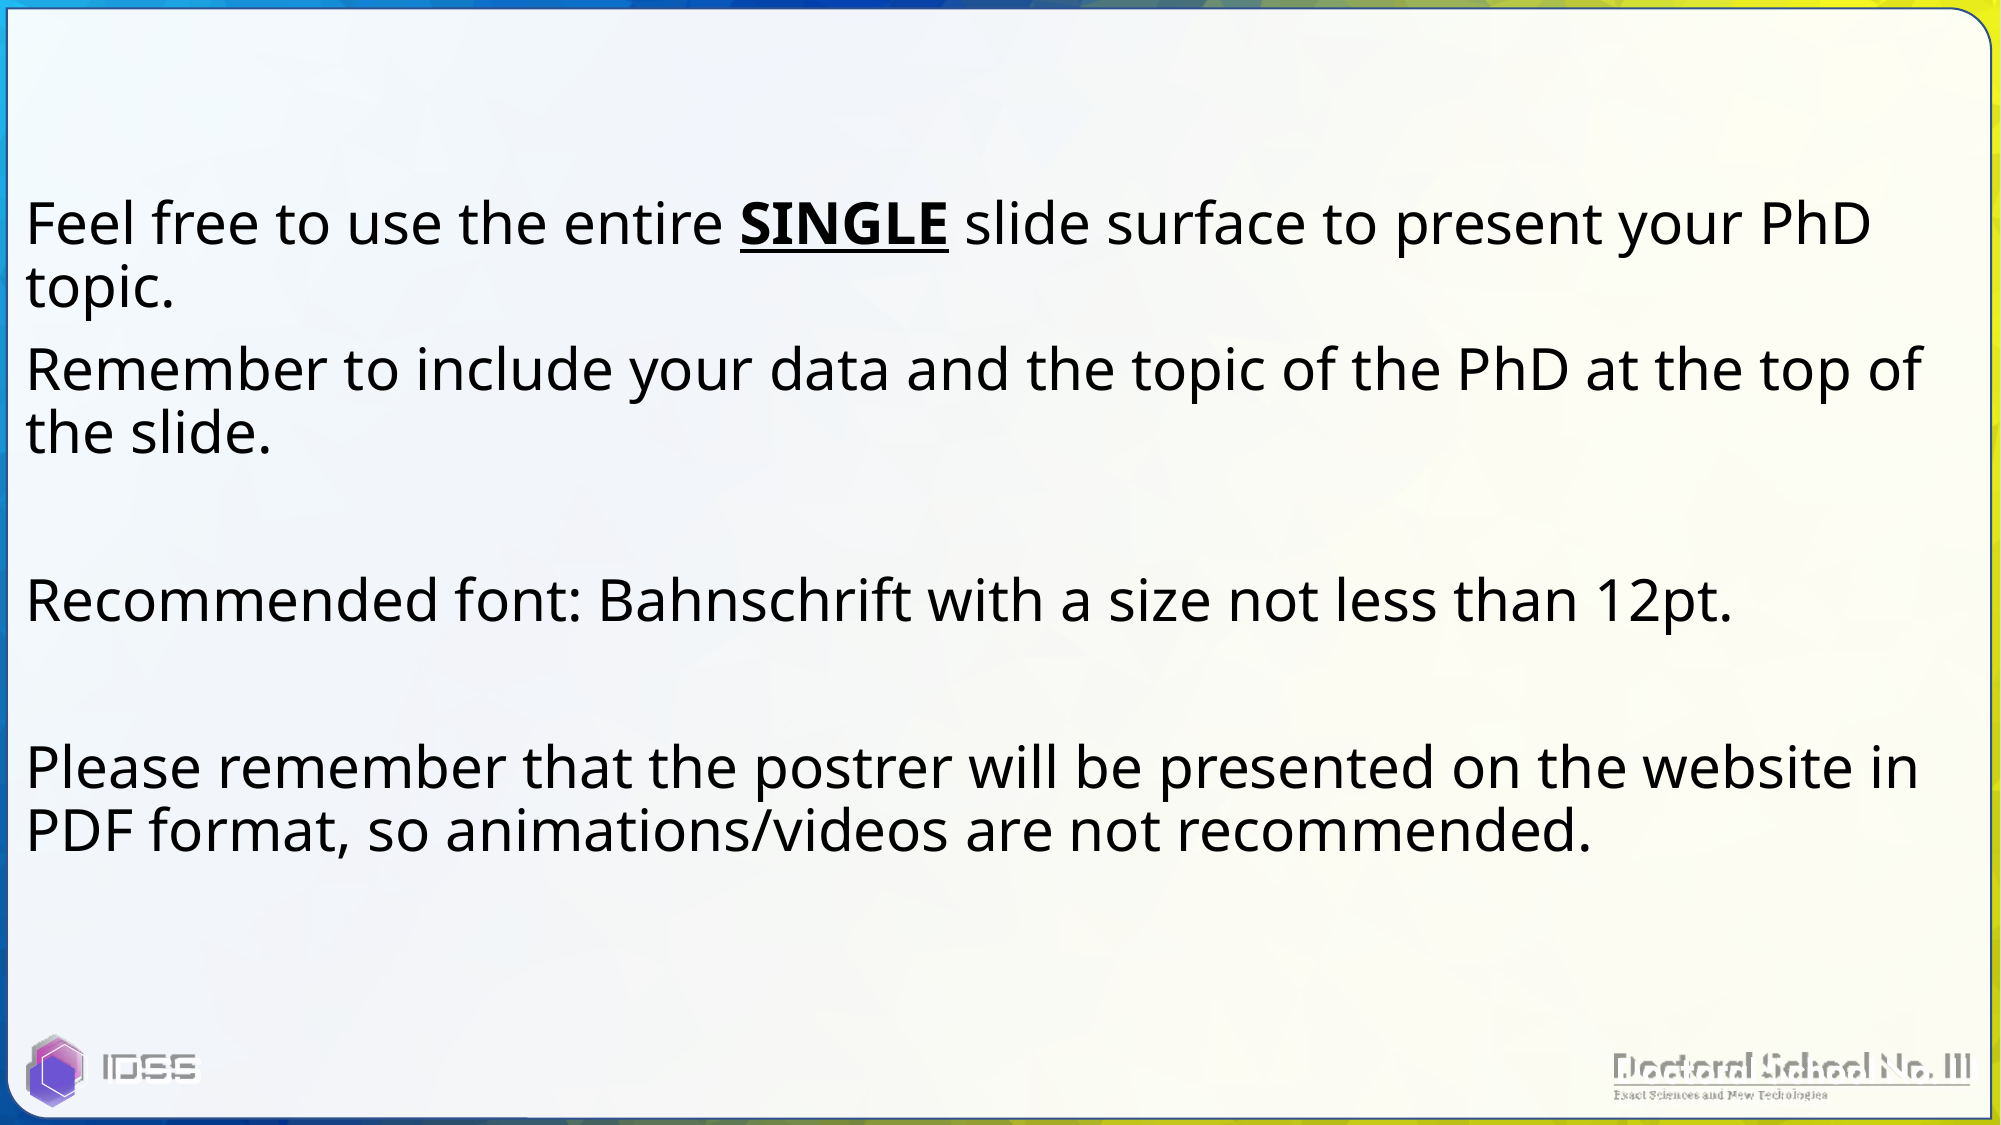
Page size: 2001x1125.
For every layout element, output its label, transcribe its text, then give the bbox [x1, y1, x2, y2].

list Feel free to use the entire SINGLE slide surface to present your PhD topic. Remember to include your data and the topic of the PhD at the top of the slide. Recommended font: Bahnschrift with a size not less than 12pt. Please remember that the postrer will be presented on the website in PDF format, so animations/videos are not recommended. [10, 12, 1989, 1037]
